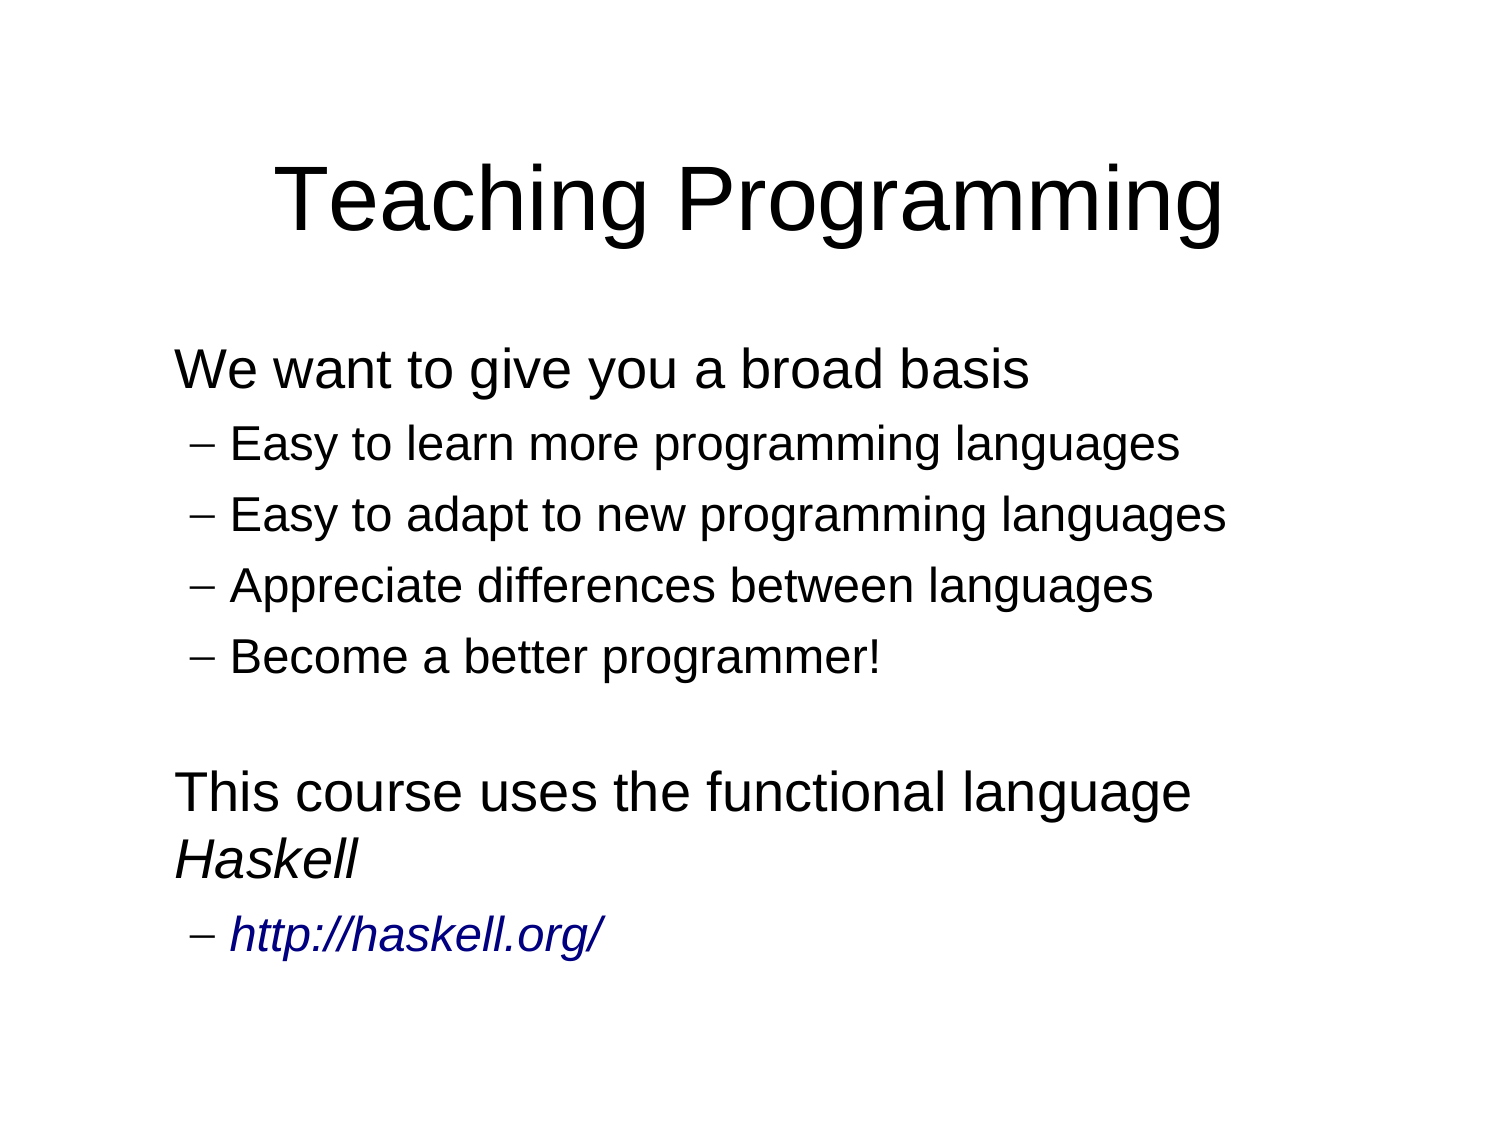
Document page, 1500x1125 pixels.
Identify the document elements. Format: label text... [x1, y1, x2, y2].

list We want to give you a broad basis Easy to learn more programming languages Easy to adapt to new programming languages Appreciate differences between languages Become a better programmer! This course uses the functional language Haskell http://haskell.org/ [112, 324, 1388, 978]
title Teaching Programming [112, 99, 1388, 288]
